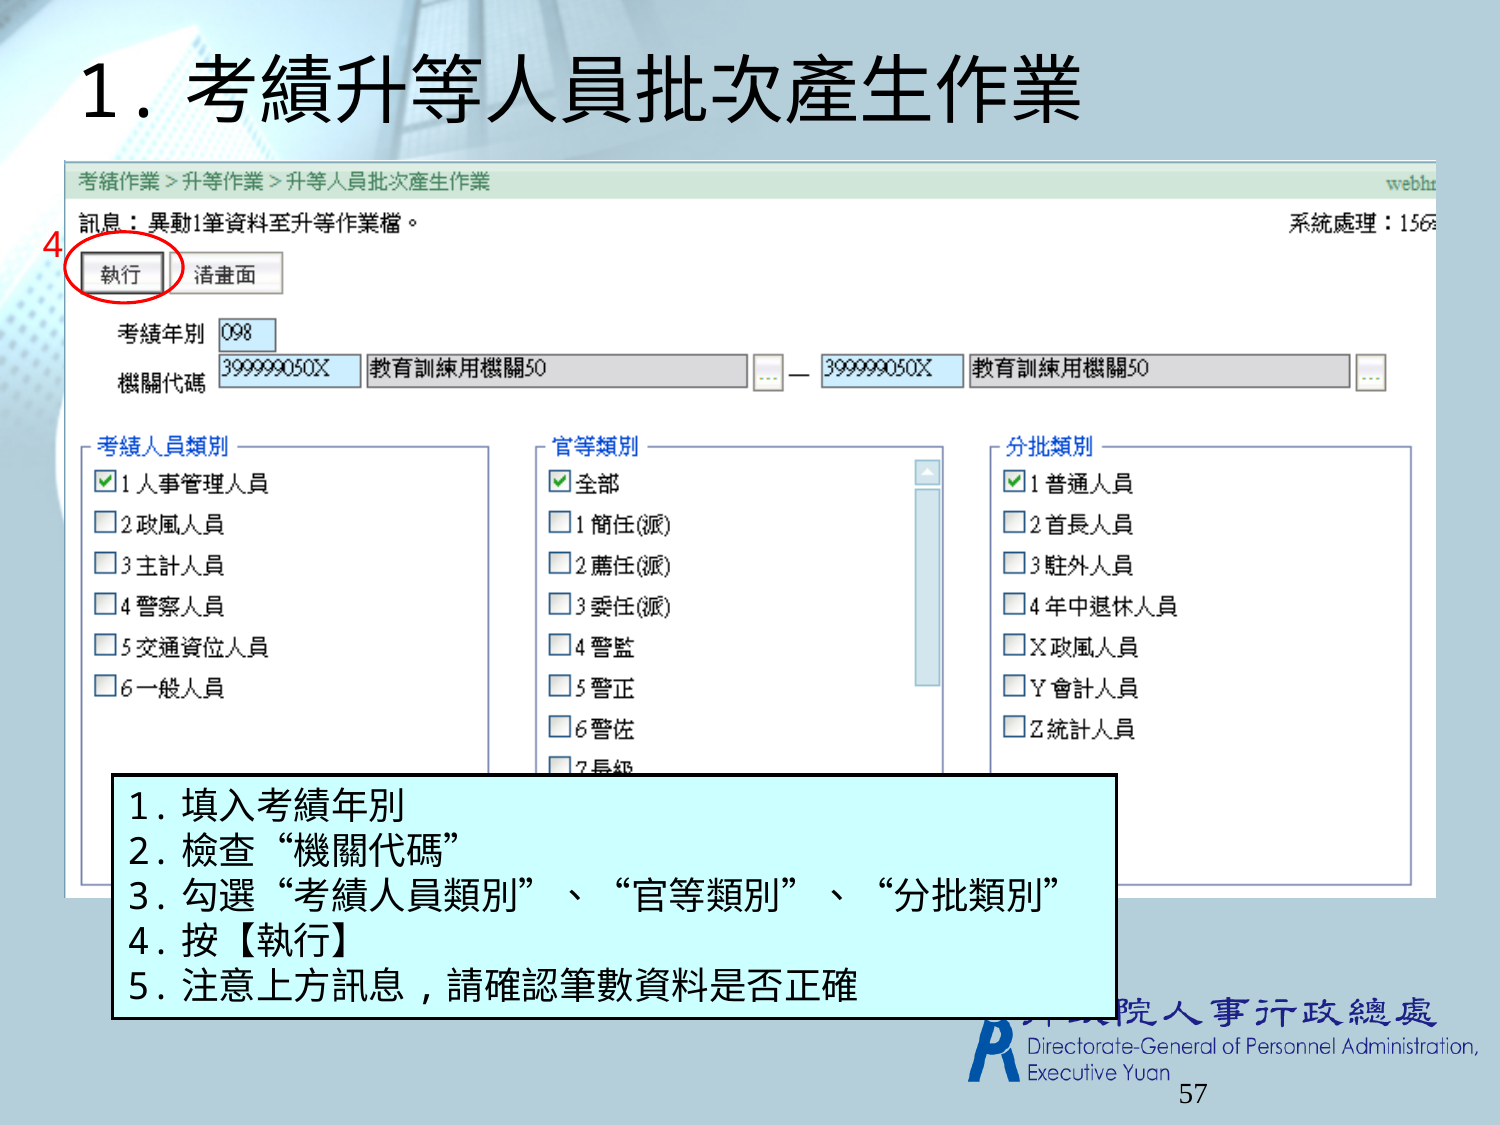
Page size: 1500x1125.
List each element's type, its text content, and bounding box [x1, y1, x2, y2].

text_box 1.填入考績年別 2.檢查“機關代碼” 3.勾選“考績人員類別”、“官等類別”、“分批類別” 4.按【執行】 5.注意上方訊息,請確認筆數資料是否正確 [112, 774, 1117, 1019]
picture [64, 160, 1436, 898]
text_box [1163, 1066, 1477, 1125]
picture [67, 234, 181, 301]
text_box 4 [29, 219, 77, 265]
text_box 1.考績升等人員批次產生作業 [77, 43, 1122, 133]
